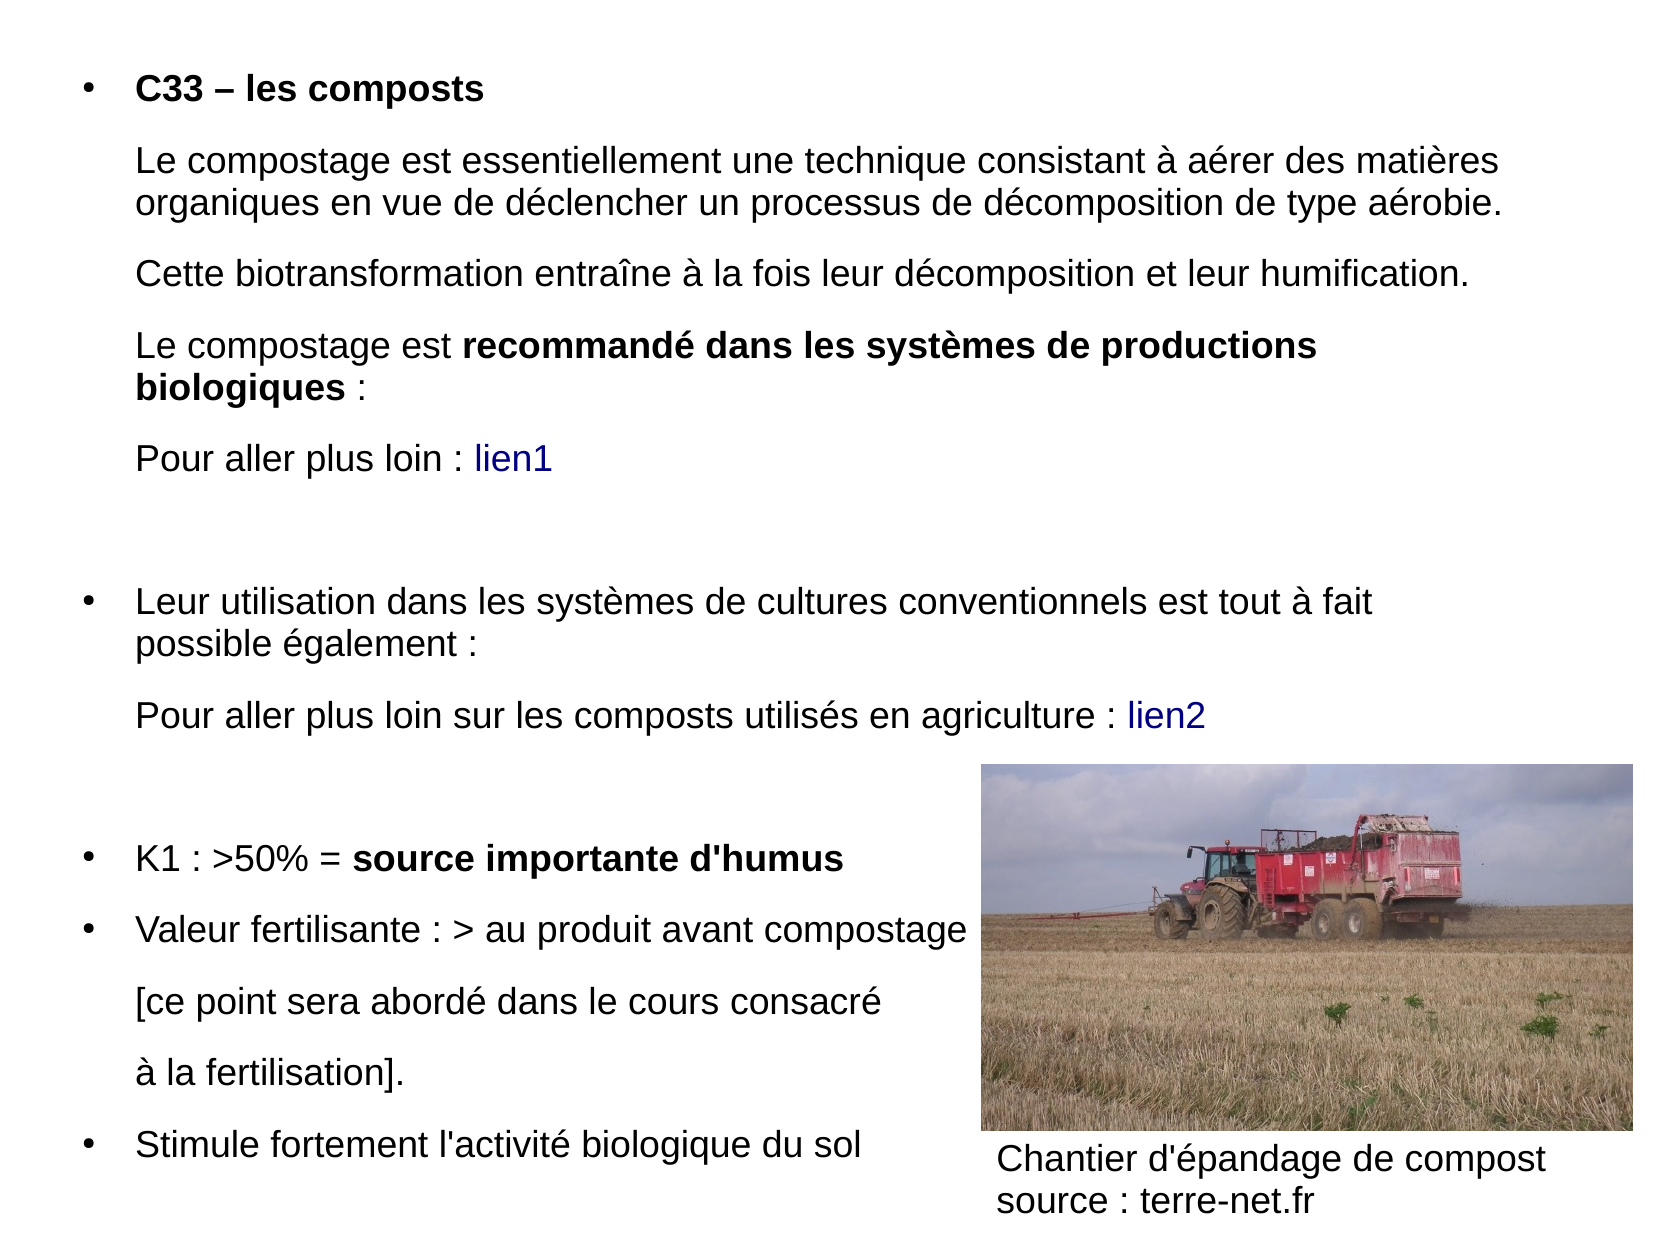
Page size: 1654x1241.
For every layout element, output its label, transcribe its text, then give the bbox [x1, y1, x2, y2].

list C33 – les composts Le compostage est essentiellement une technique consistant à aérer des matières organiques en vue de déclencher un processus de décomposition de type aérobie. Cette biotransformation entraîne à la fois leur décomposition et leur humification. Le compostage est recommandé dans les systèmes de productions biologiques : Pour aller plus loin : lien1 Leur utilisation dans les systèmes de cultures conventionnels est tout à fait possible également : Pour aller plus loin sur les composts utilisés en agriculture : lien2 K1 : >50% = source importante d'humus Valeur fertilisante : > au produit avant compostage [ce point sera abordé dans le cours consacré à la fertilisation]. Stimule fortement l'activité biologique du sol [64, 67, 1520, 1217]
text_box Chantier d'épandage de compost source : terre-net.fr [981, 1130, 1625, 1230]
picture [981, 764, 1633, 1131]
